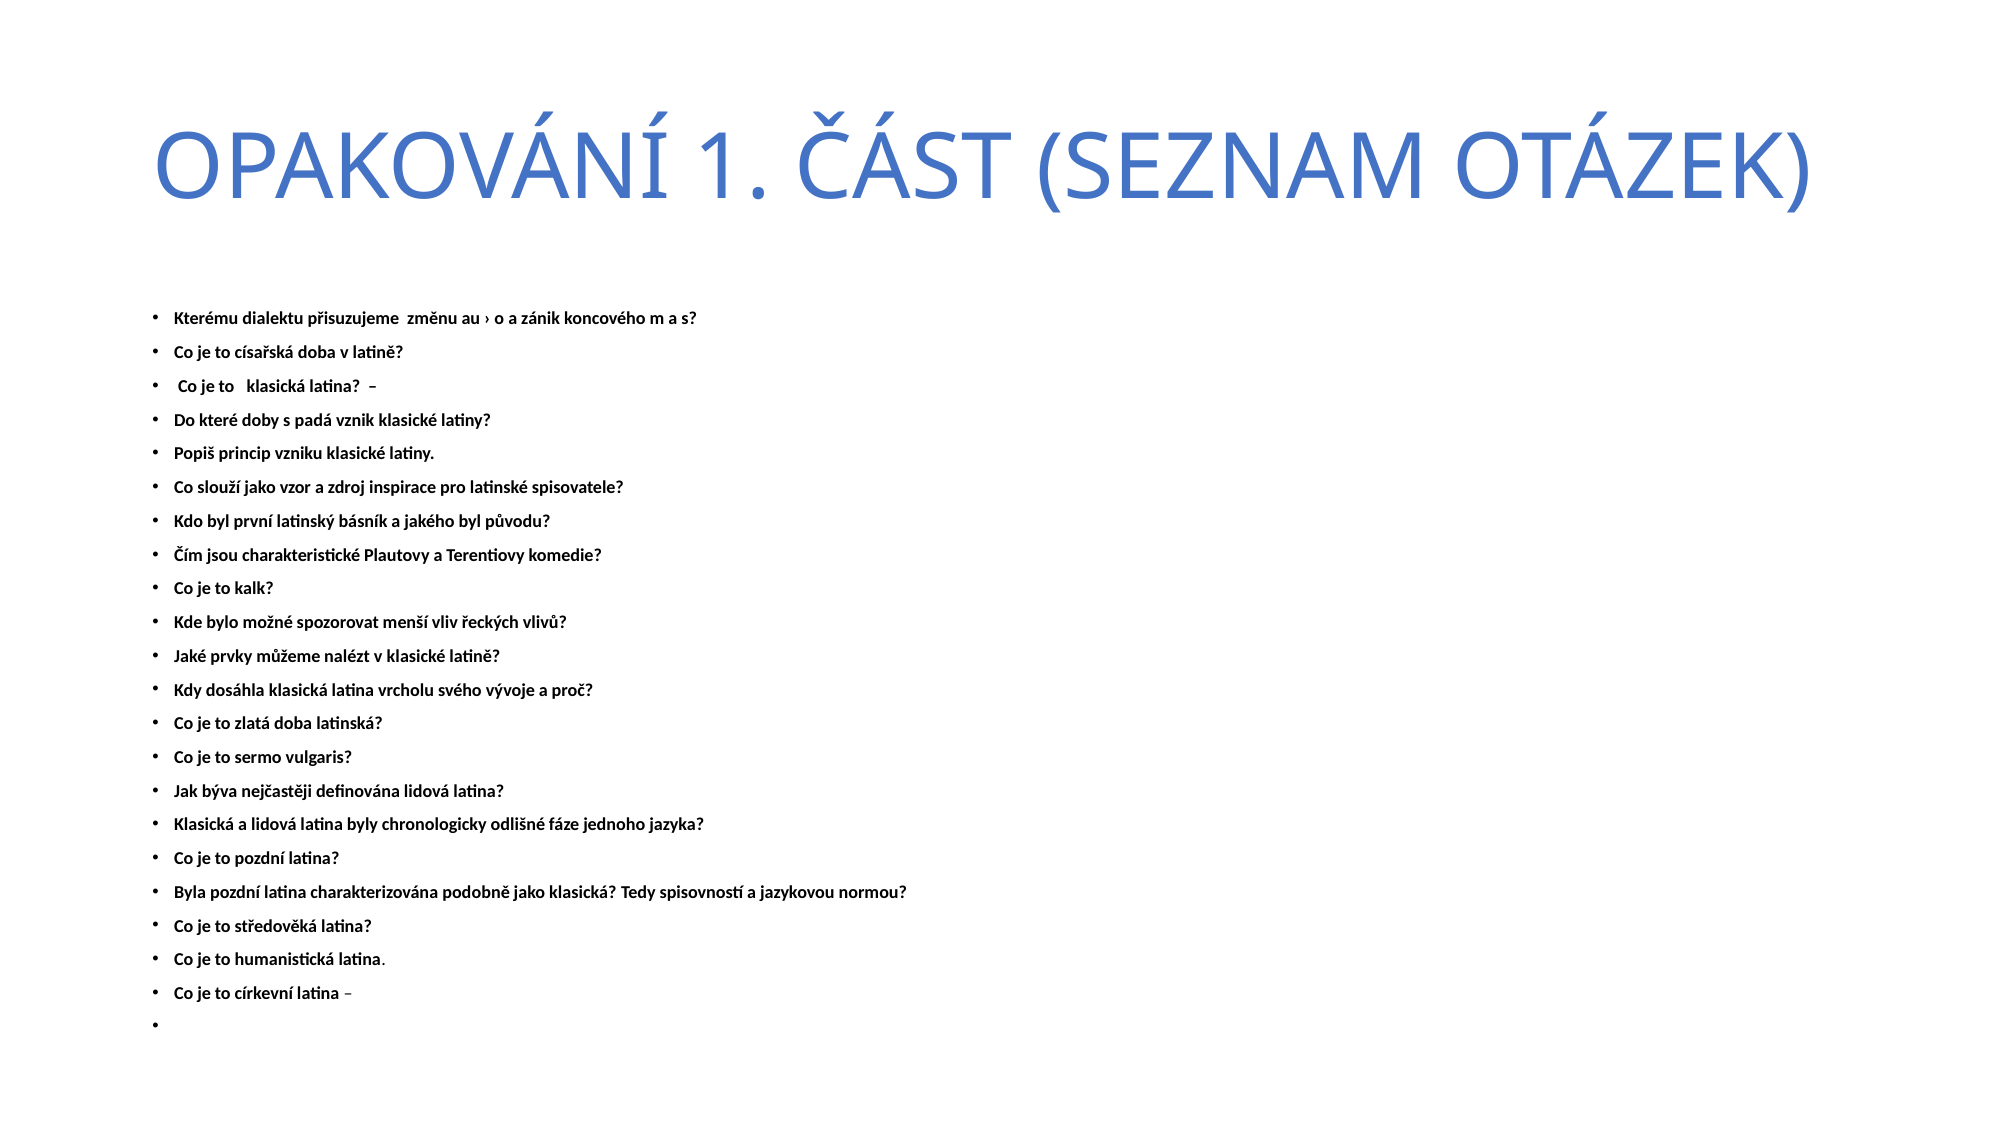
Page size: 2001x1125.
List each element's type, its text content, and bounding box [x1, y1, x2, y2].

title OPAKOVÁNÍ 1. ČÁST (SEZNAM OTÁZEK) [137, 59, 1863, 278]
list Kterému dialektu přisuzujeme změnu au › o a zánik koncového m a s? Co je to císařská doba v latině? Co je to klasická latina? – Do které doby s padá vznik klasické latiny? Popiš princip vzniku klasické latiny. Co slouží jako vzor a zdroj inspirace pro latinské spisovatele? Kdo byl první latinský básník a jakého byl původu? Čím jsou charakteristické Plautovy a Terentiovy komedie? Co je to kalk? Kde bylo možné spozorovat menší vliv řeckých vlivů? Jaké prvky můžeme nalézt v klasické latině? Kdy dosáhla klasická latina vrcholu svého vývoje a proč? Co je to zlatá doba latinská? Co je to sermo vulgaris? Jak býva nejčastěji definována lidová latina? Klasická a lidová latina byly chronologicky odlišné fáze jednoho jazyka? Co je to pozdní latina? Byla pozdní latina charakterizována podobně jako klasická? Tedy spisovností a jazykovou normou? Co je to středověká latina? Co je to humanistická latina. Co je to církevní latina – [137, 299, 1863, 1014]
